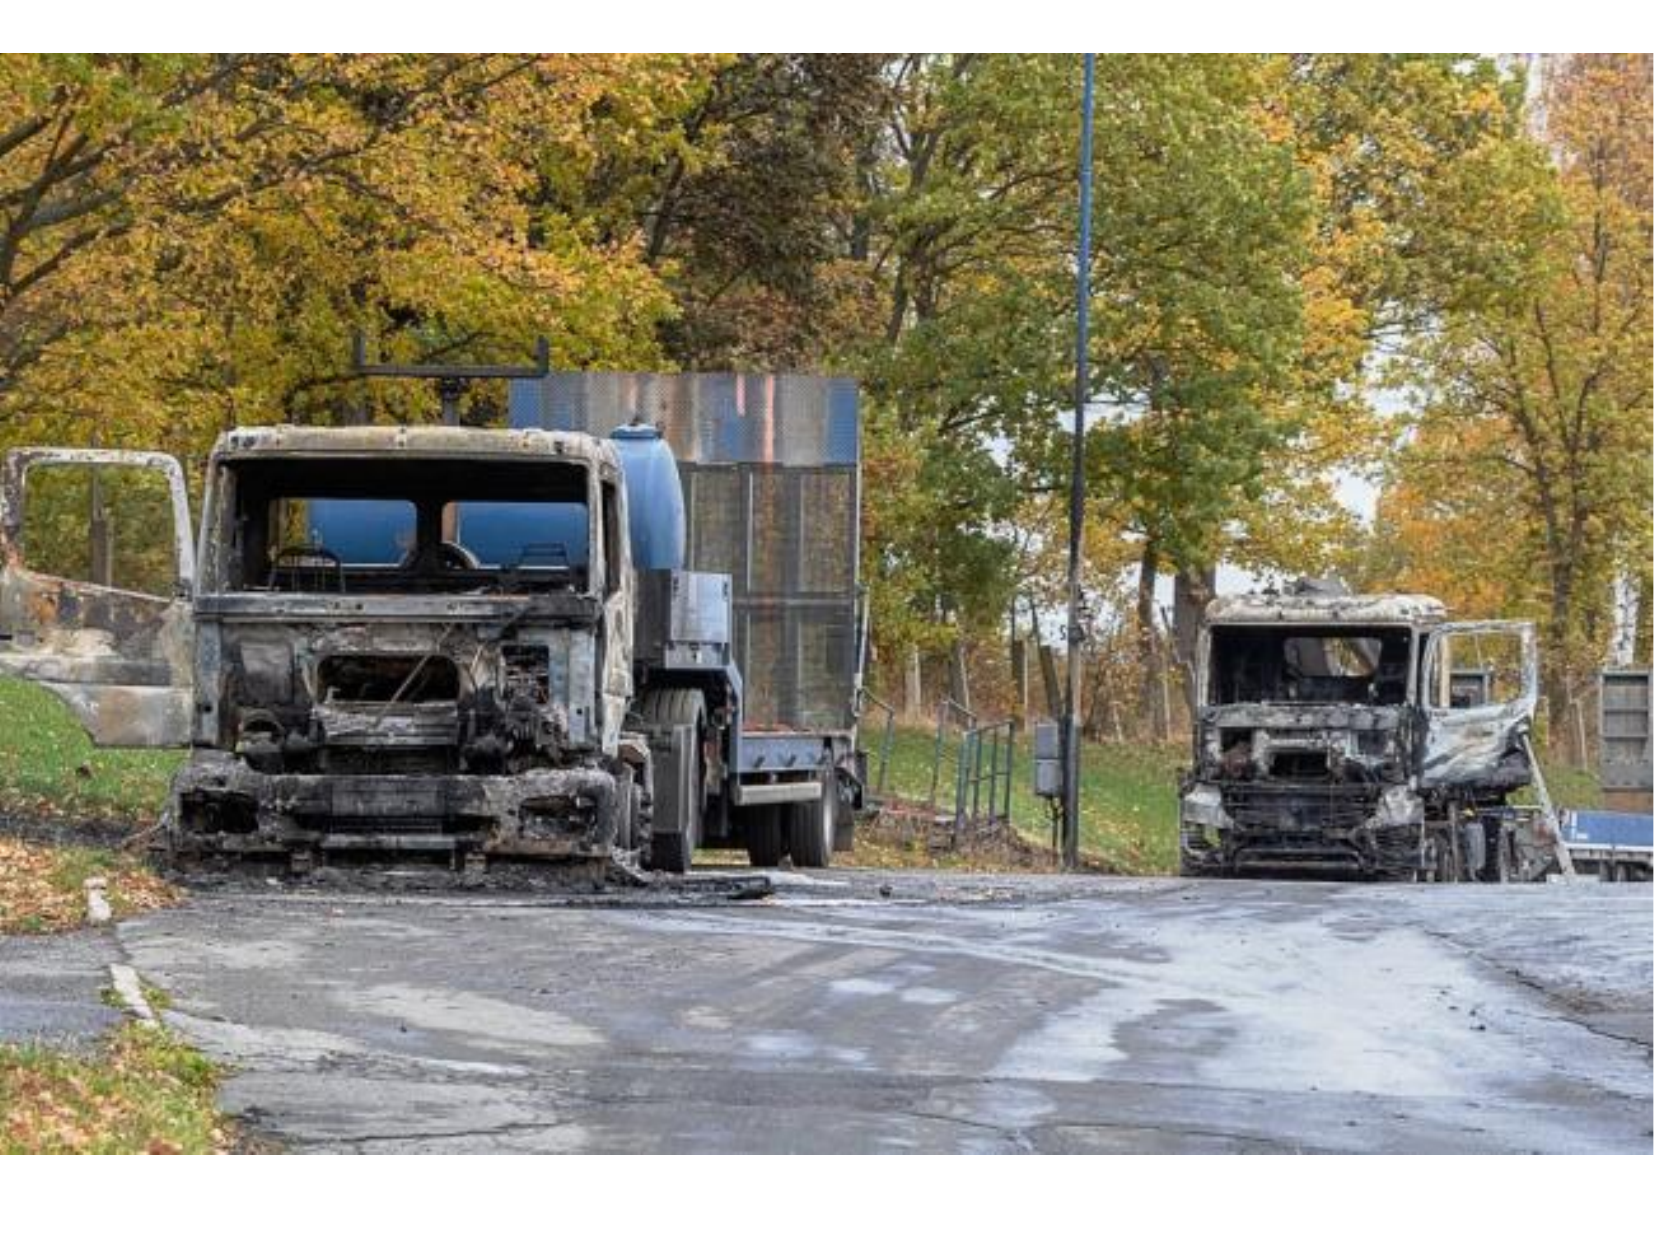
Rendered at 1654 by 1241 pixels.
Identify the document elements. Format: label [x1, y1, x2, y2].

picture [0, 53, 1654, 1155]
